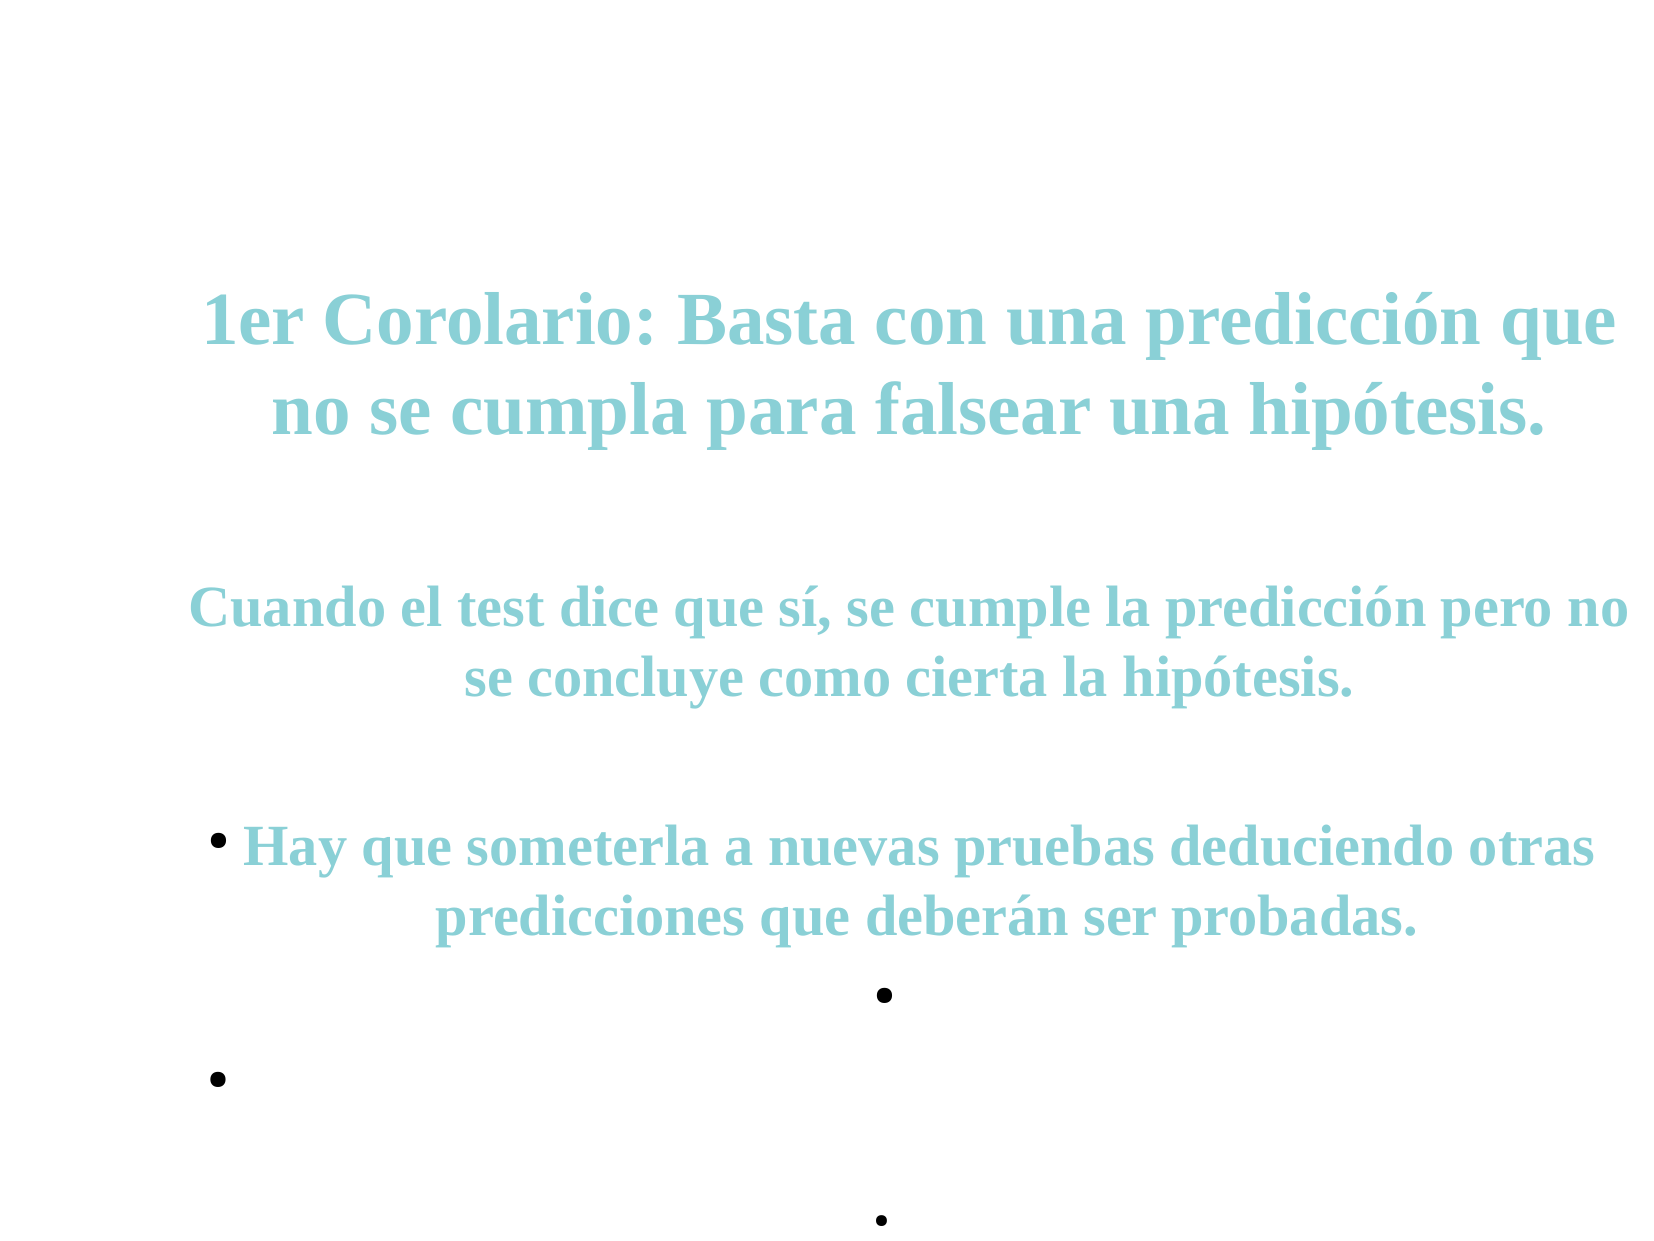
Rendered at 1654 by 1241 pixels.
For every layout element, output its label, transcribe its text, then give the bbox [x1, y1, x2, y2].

subtitle 1er Corolario: Basta con una predicción que no se cumpla para falsear una hipótesis. Cuando el test dice que sí, se cumple la predicción pero no se concluye como cierta la hipótesis. Hay que someterla a nuevas pruebas deduciendo otras predicciones que deberán ser probadas. Cuando sale airosa de nuevas predicciones, se dice que ella funciona. 2do Corolario: Las hipótesis no se comprueban; funcionan o no y cuando lo hacen bien, terminan por ser aceptadas. [165, 0, 1654, 1241]
